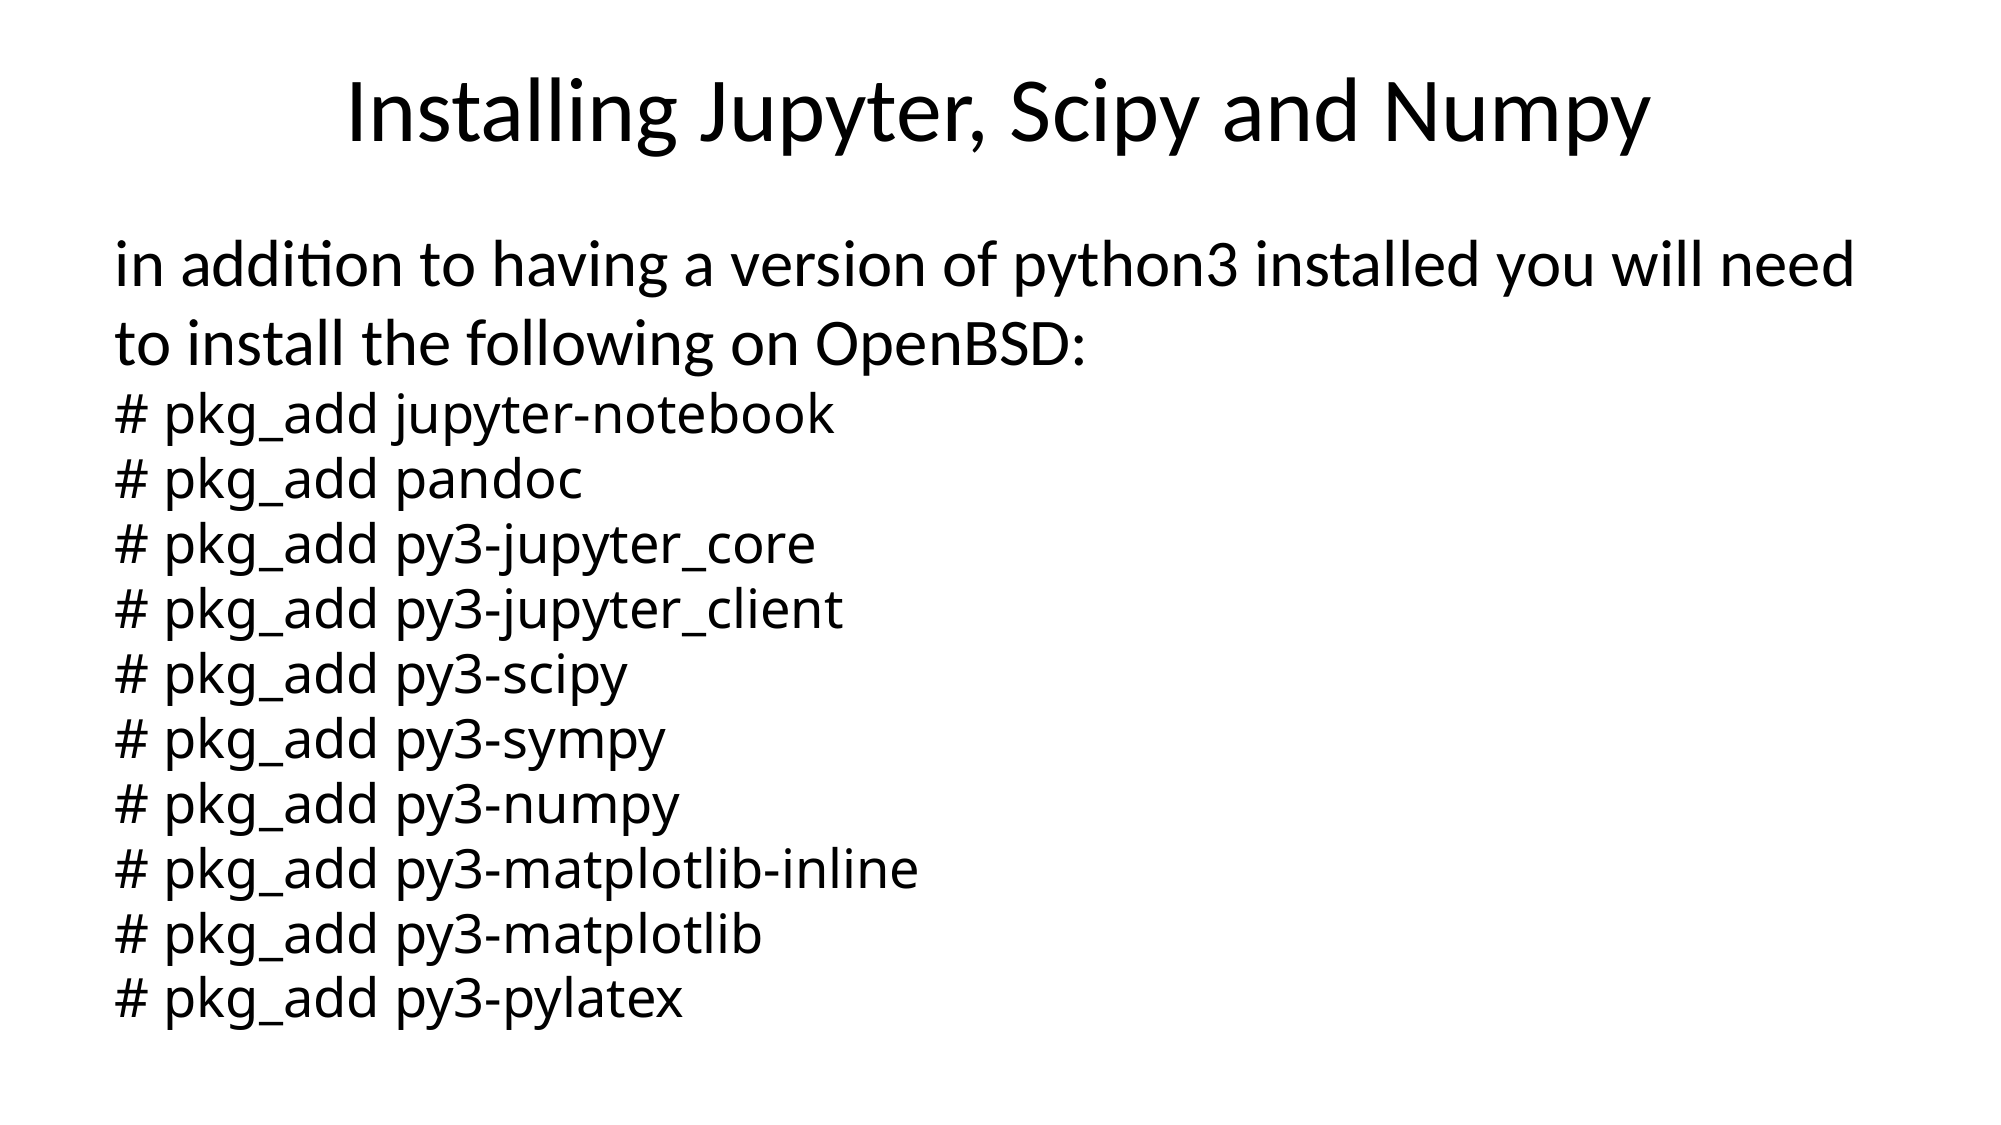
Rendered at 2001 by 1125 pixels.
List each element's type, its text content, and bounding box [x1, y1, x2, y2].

list in addition to having a version of python3 installed you will need to install the following on OpenBSD: # pkg_add jupyter-notebook # pkg_add pandoc # pkg_add py3-jupyter_core # pkg_add py3-jupyter_client # pkg_add py3-scipy # pkg_add py3-sympy # pkg_add py3-numpy # pkg_add py3-matplotlib-inline # pkg_add py3-matplotlib # pkg_add py3-pylatex [99, 211, 1900, 1048]
title Installing Jupyter, Scipy and Numpy [99, 45, 1900, 165]
